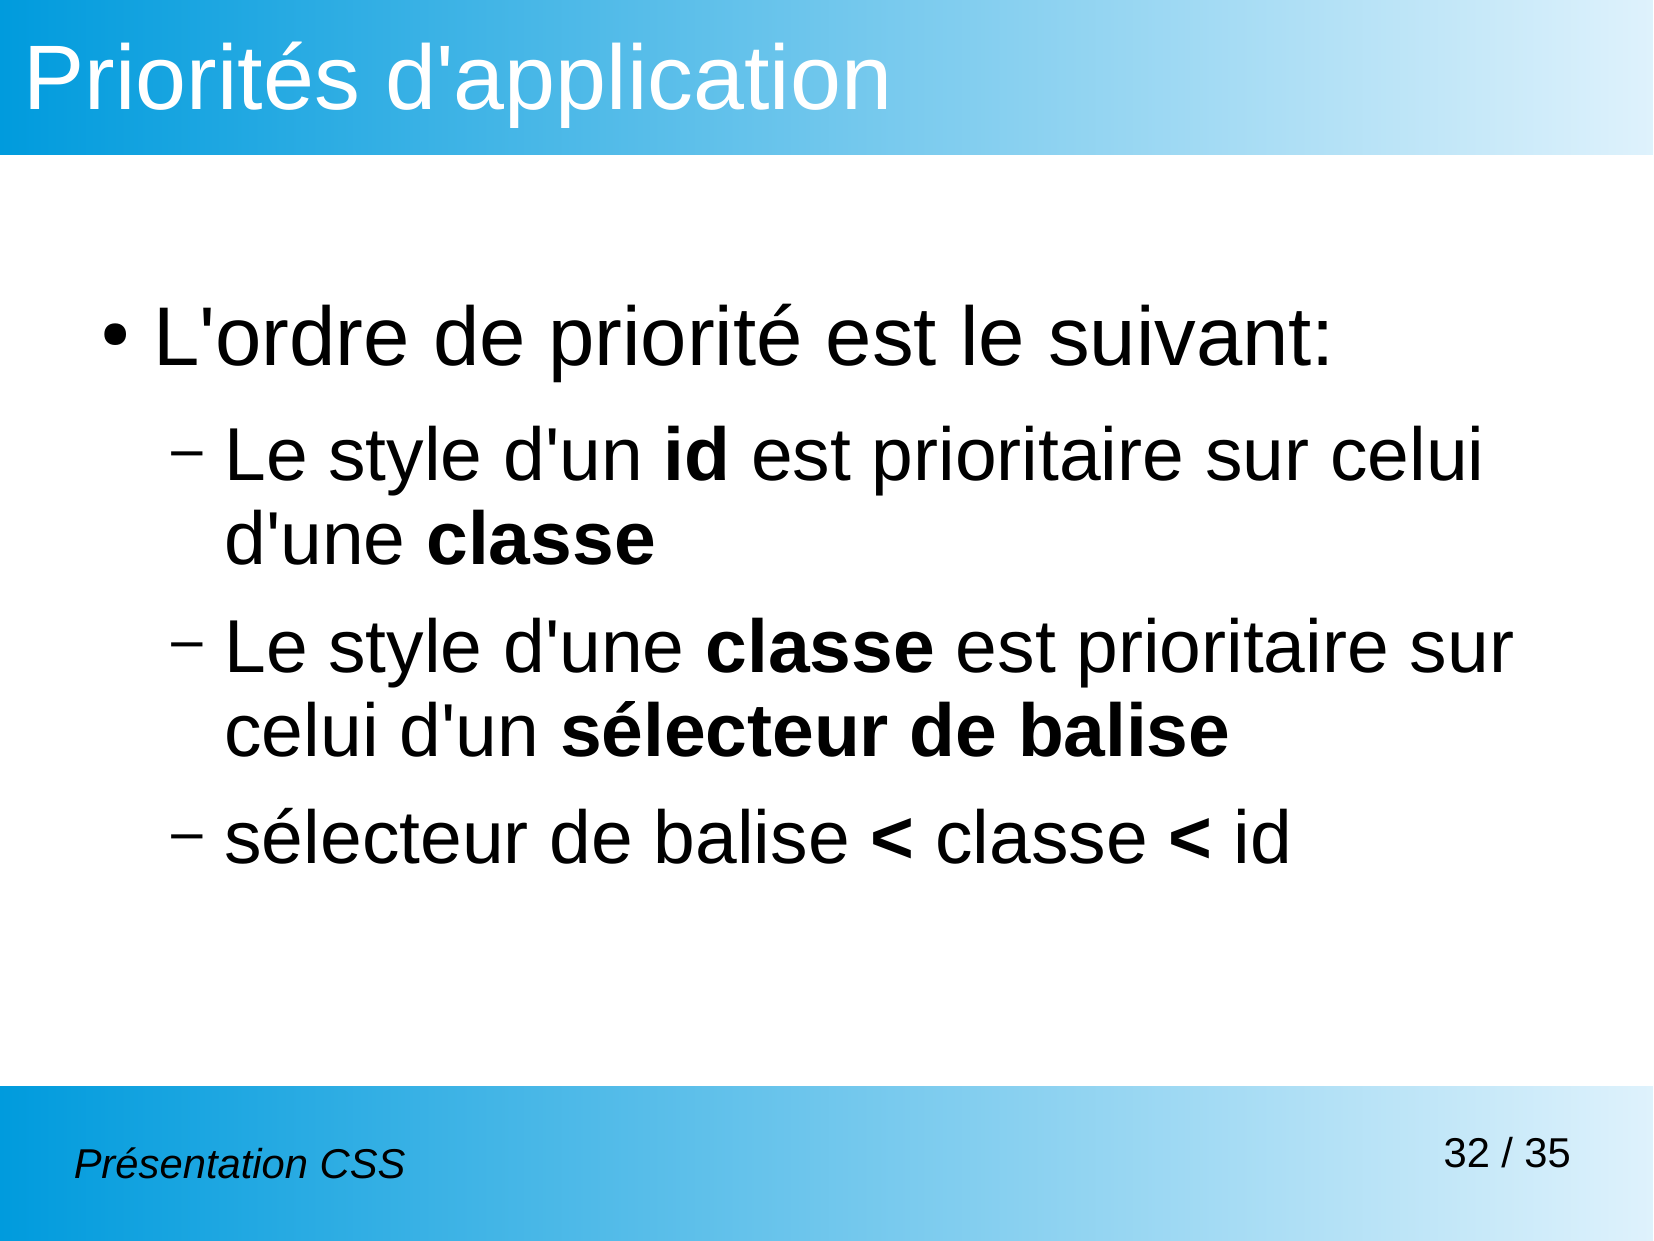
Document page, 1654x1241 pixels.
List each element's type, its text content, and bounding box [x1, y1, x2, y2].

title Priorités d'application [23, 25, 1512, 130]
list L'ordre de priorité est le suivant: Le style d'un id est prioritaire sur celui d'une classe Le style d'une classe est prioritaire sur celui d'un sélecteur de balise sélecteur de balise < classe < id [82, 290, 1571, 1010]
